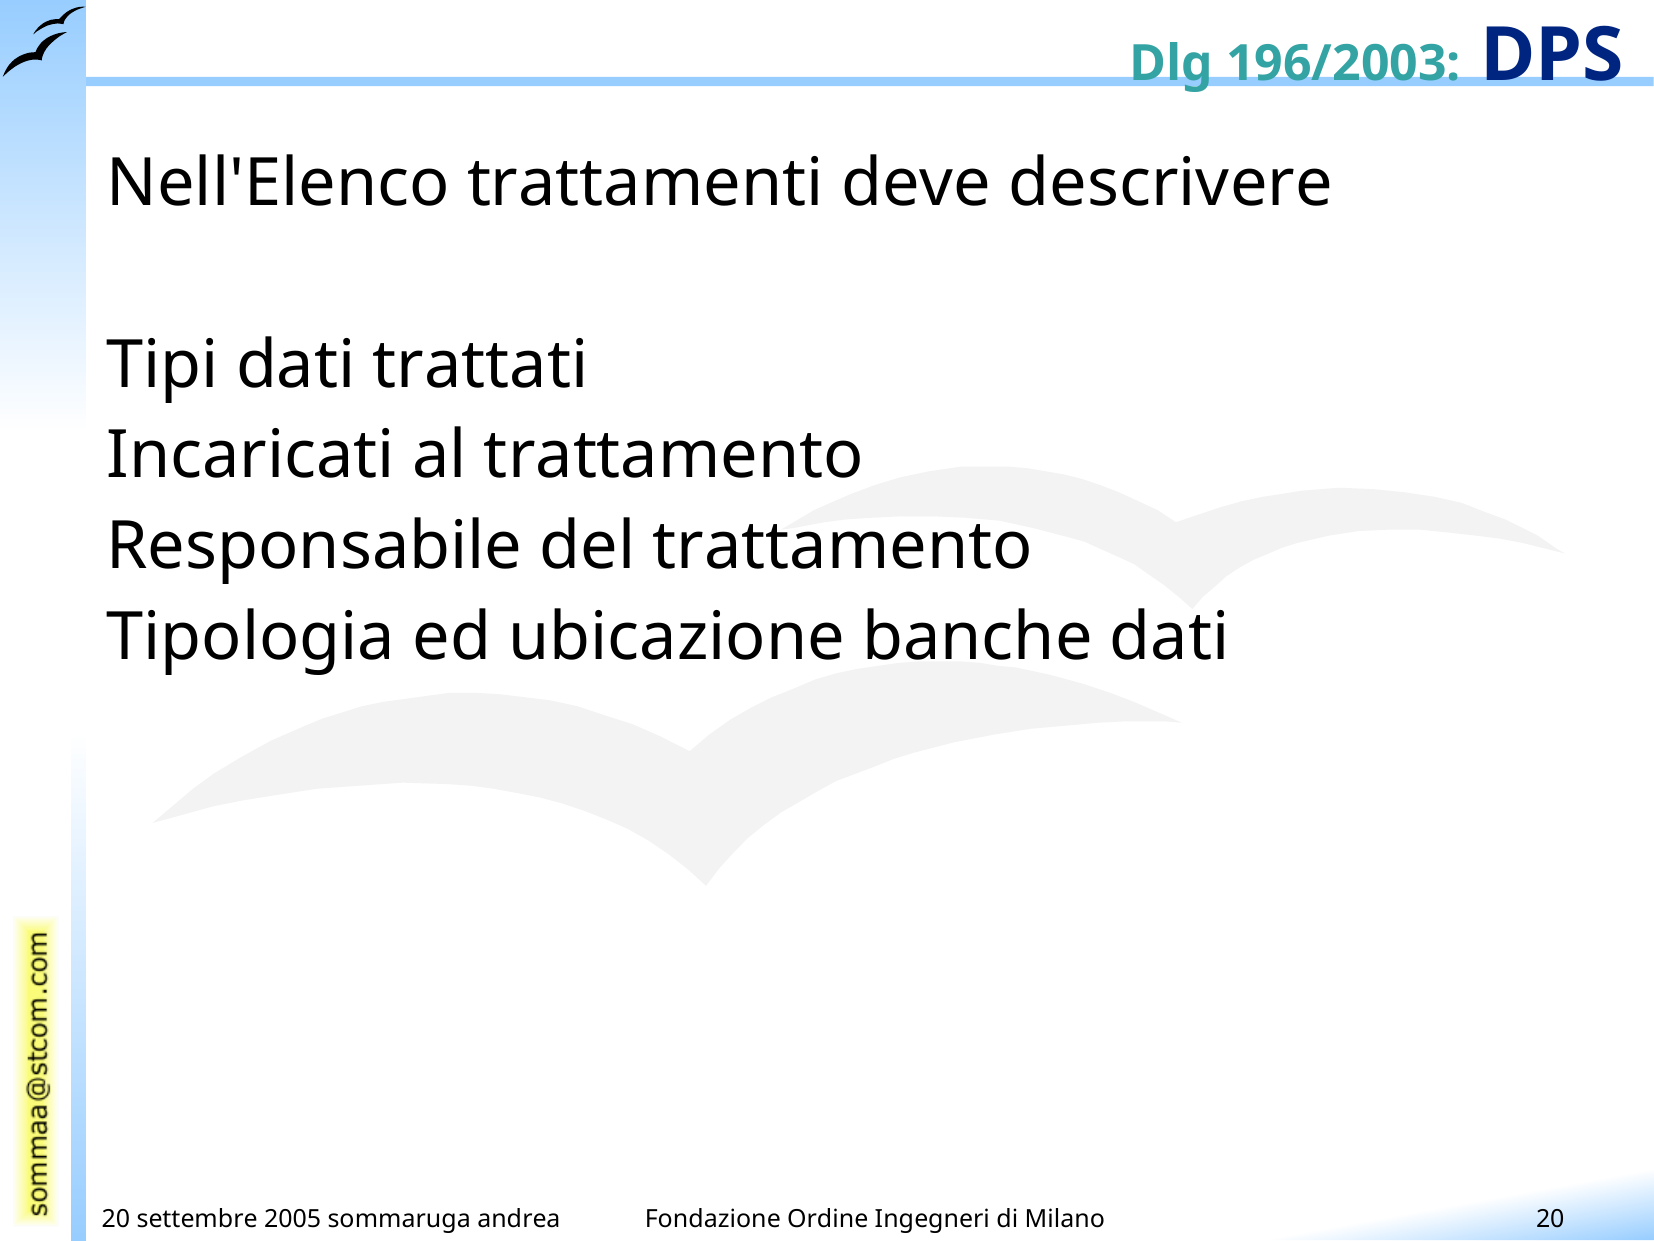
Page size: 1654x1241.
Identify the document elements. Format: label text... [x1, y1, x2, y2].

list Nell'Elenco trattamenti deve descrivere Tipi dati trattati Incaricati al trattamento Responsabile del trattamento Tipologia ed ubicazione banche dati [85, 134, 1628, 1163]
picture [12, 915, 60, 1228]
title Dlg 196/2003: DPS [85, 0, 1654, 104]
